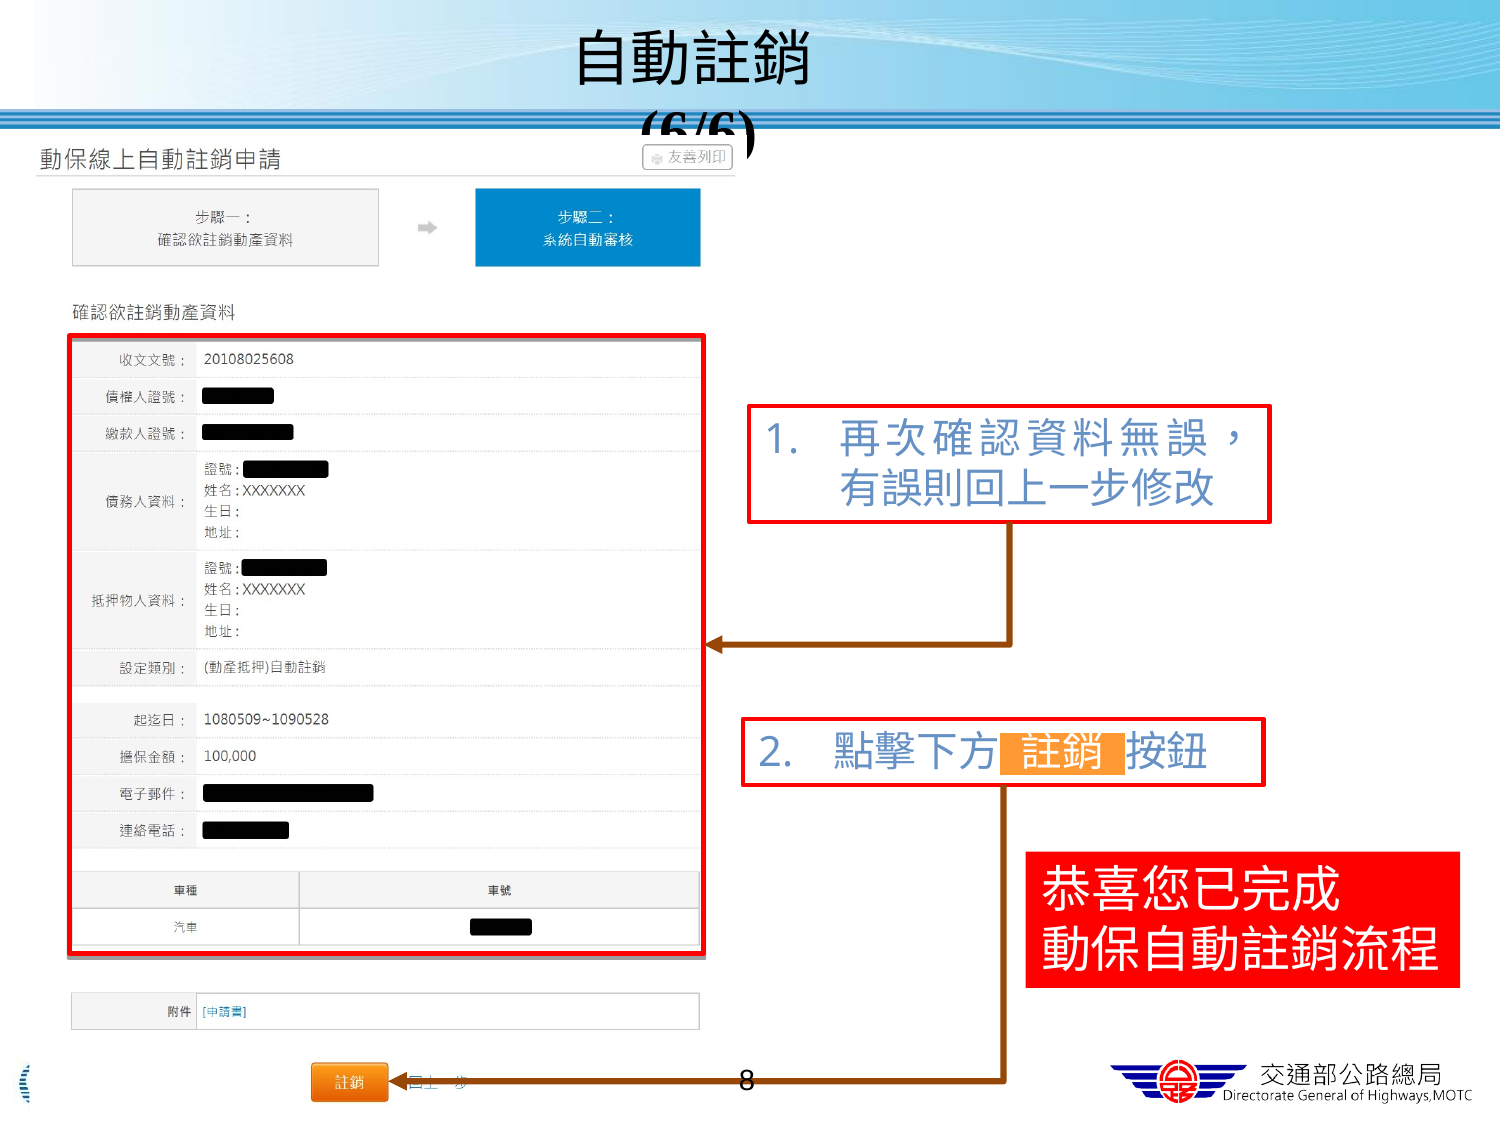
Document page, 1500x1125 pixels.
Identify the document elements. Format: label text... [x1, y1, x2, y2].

text_box 2. 點擊下方 按鈕 [743, 719, 1264, 785]
text_box 恭喜您已完成 動保自動註銷流程 [1025, 851, 1461, 988]
title 自動註銷(6/6) [567, 17, 933, 165]
text_box 8 [732, 1057, 780, 1113]
text_box [29, 136, 1013, 1121]
picture [13, 1053, 29, 1112]
picture [0, 0, 1500, 129]
picture [1109, 1059, 1472, 1104]
text_box [780, 784, 1007, 1085]
text_box 1. 再次確認資料無誤， 有誤則回上一步修改 [749, 405, 1270, 523]
